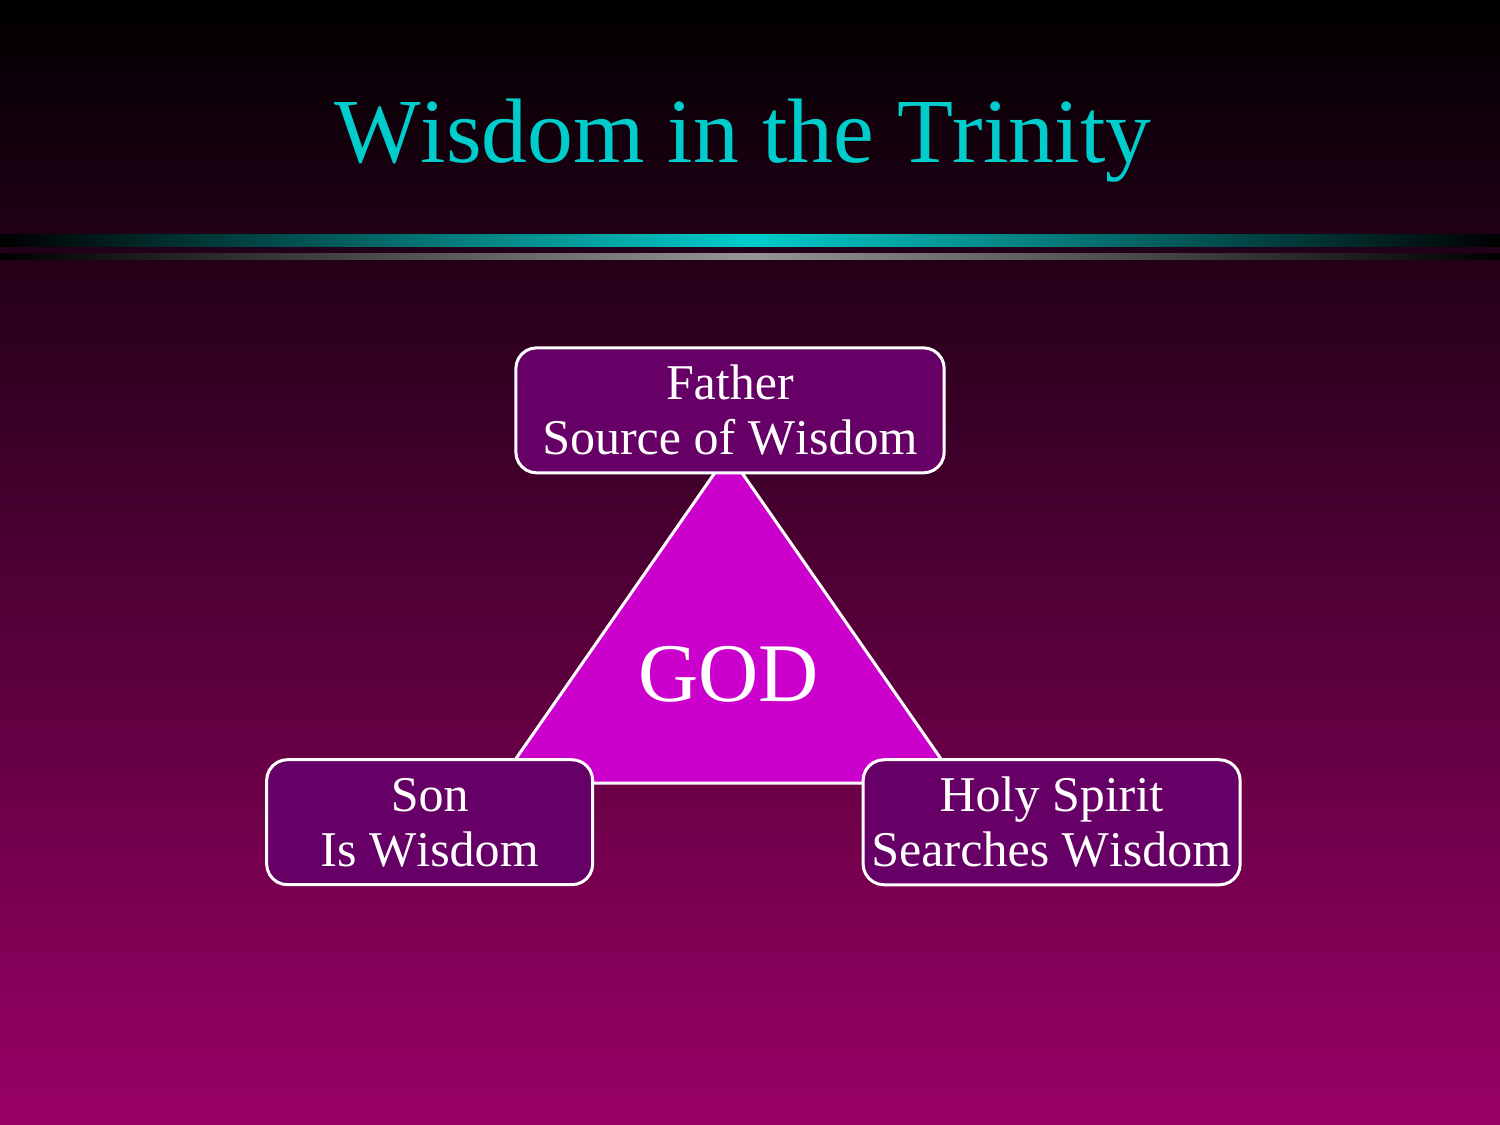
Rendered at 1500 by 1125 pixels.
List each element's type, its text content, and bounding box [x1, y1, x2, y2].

title Wisdom in the Trinity [99, 37, 1388, 225]
text_box Holy Spirit Searches Wisdom [863, 759, 1241, 885]
text_box Son Is Wisdom [266, 759, 593, 885]
text_box Father Source of Wisdom [515, 347, 945, 473]
text_box GOD [515, 473, 942, 784]
